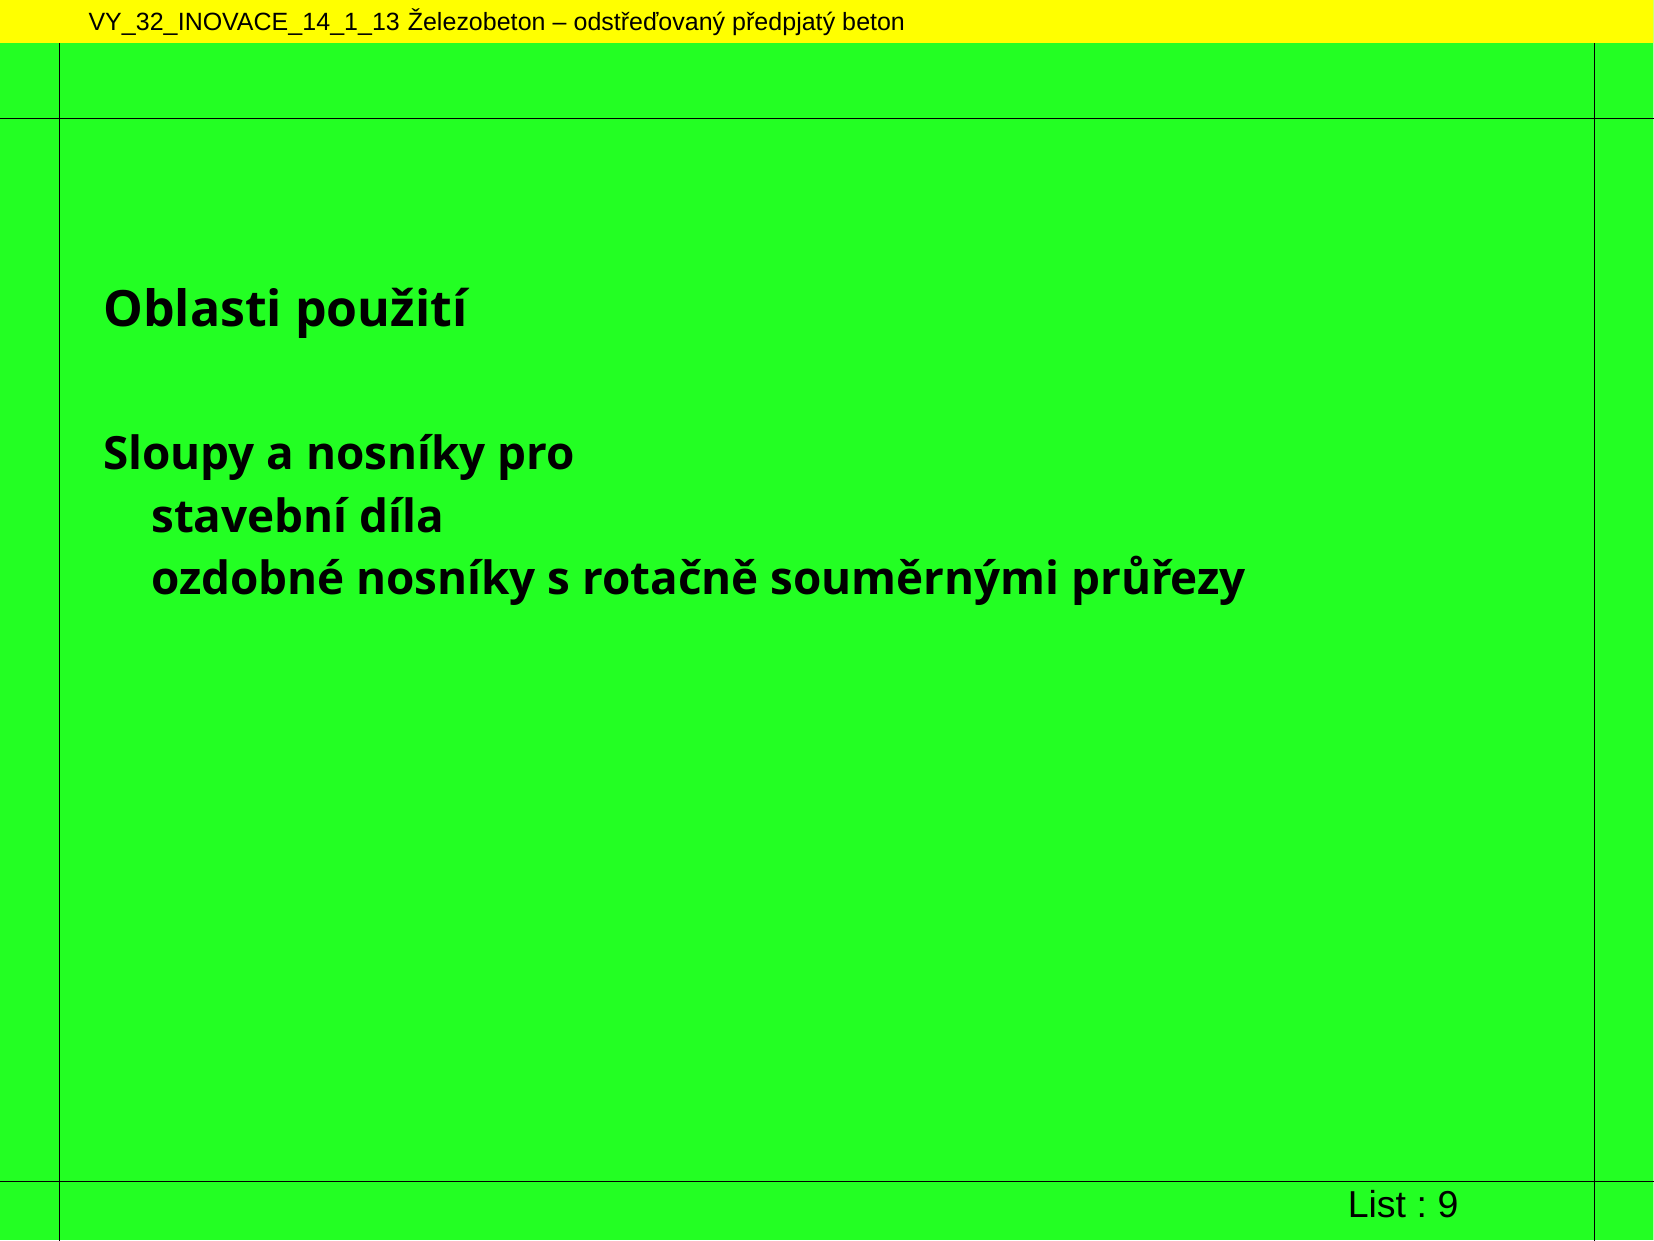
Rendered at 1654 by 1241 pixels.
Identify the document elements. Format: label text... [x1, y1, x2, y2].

text_box VY_32_INOVACE_14_1_13 Železobeton – odstřeďovaný předpjatý beton [0, 0, 1654, 43]
text_box Oblasti použití Sloupy a nosníky pro stavební díla ozdobné nosníky s rotačně souměrnými průřezy [88, 265, 1565, 901]
text_box List : <číslo> [1357, 1176, 1599, 1241]
